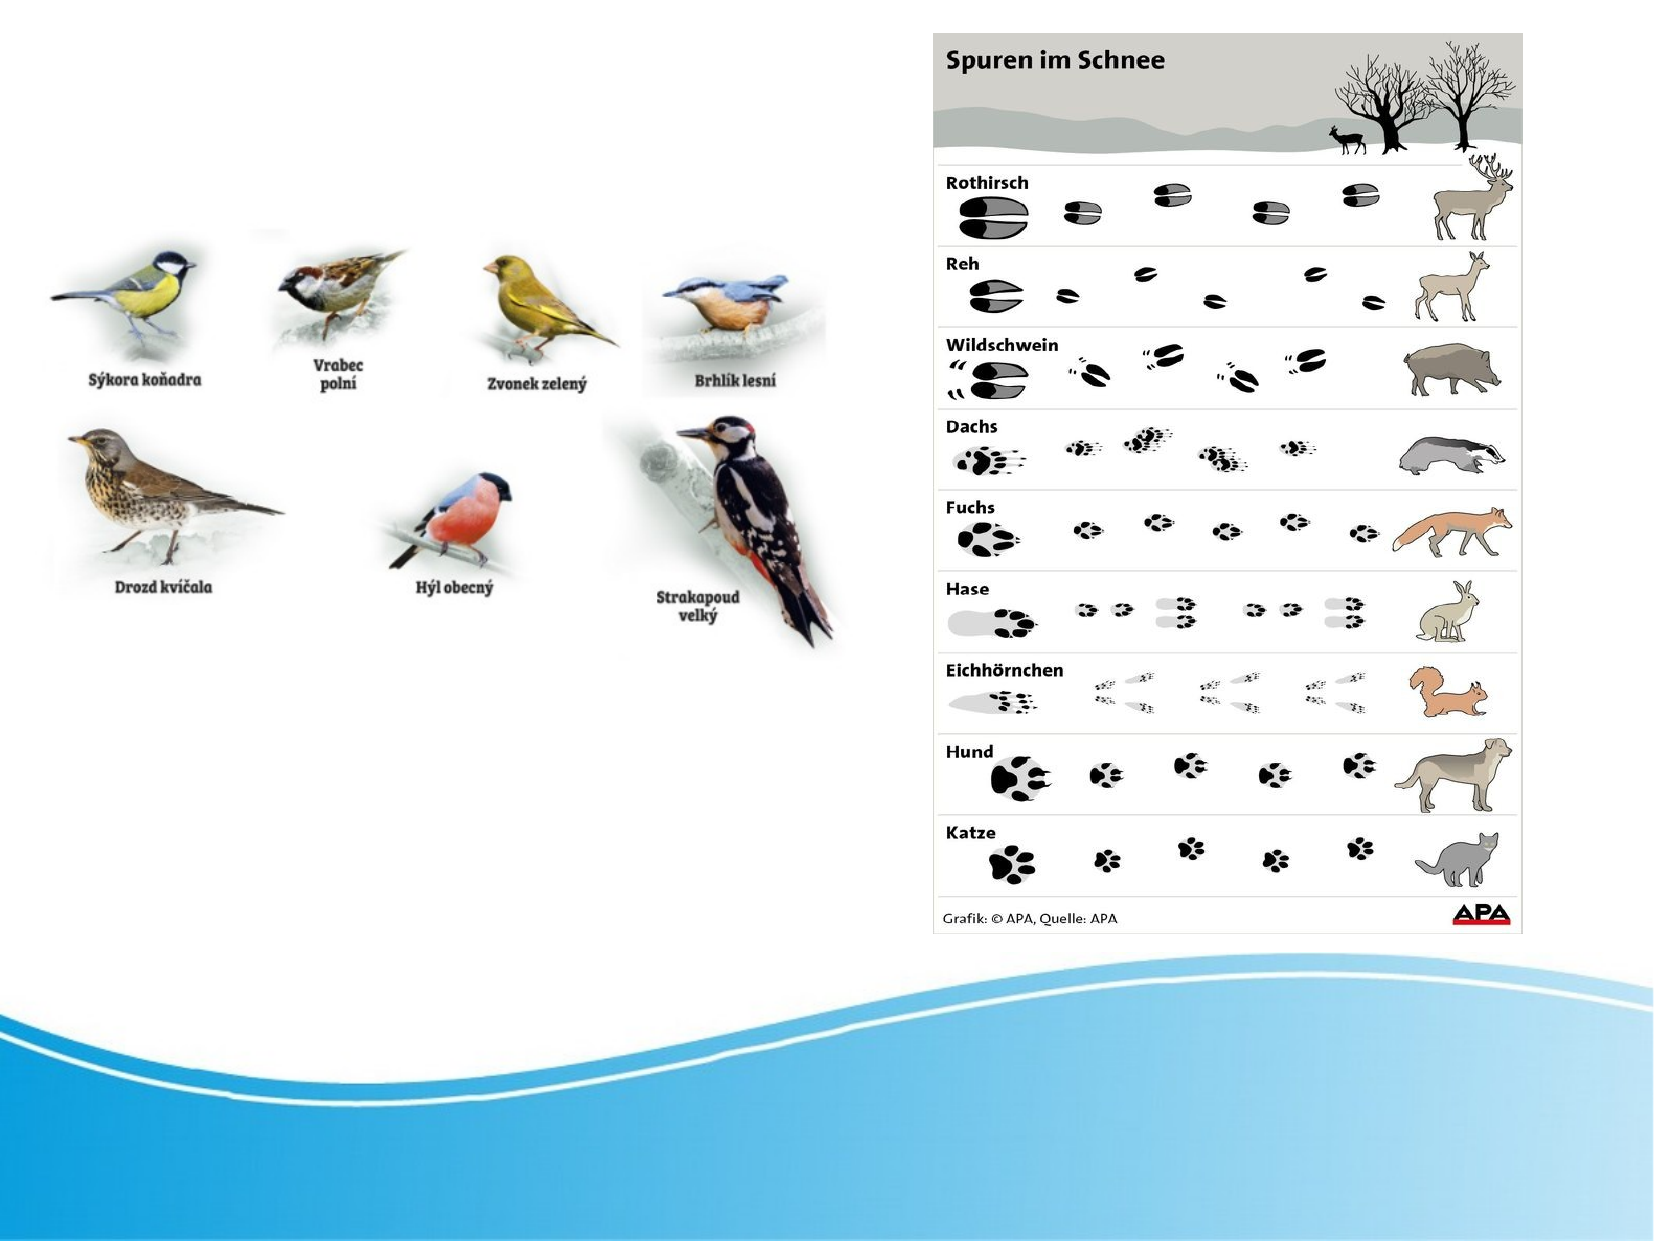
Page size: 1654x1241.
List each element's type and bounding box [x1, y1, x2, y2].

picture [35, 106, 879, 923]
picture [0, 952, 1654, 1241]
picture [933, 33, 1523, 934]
